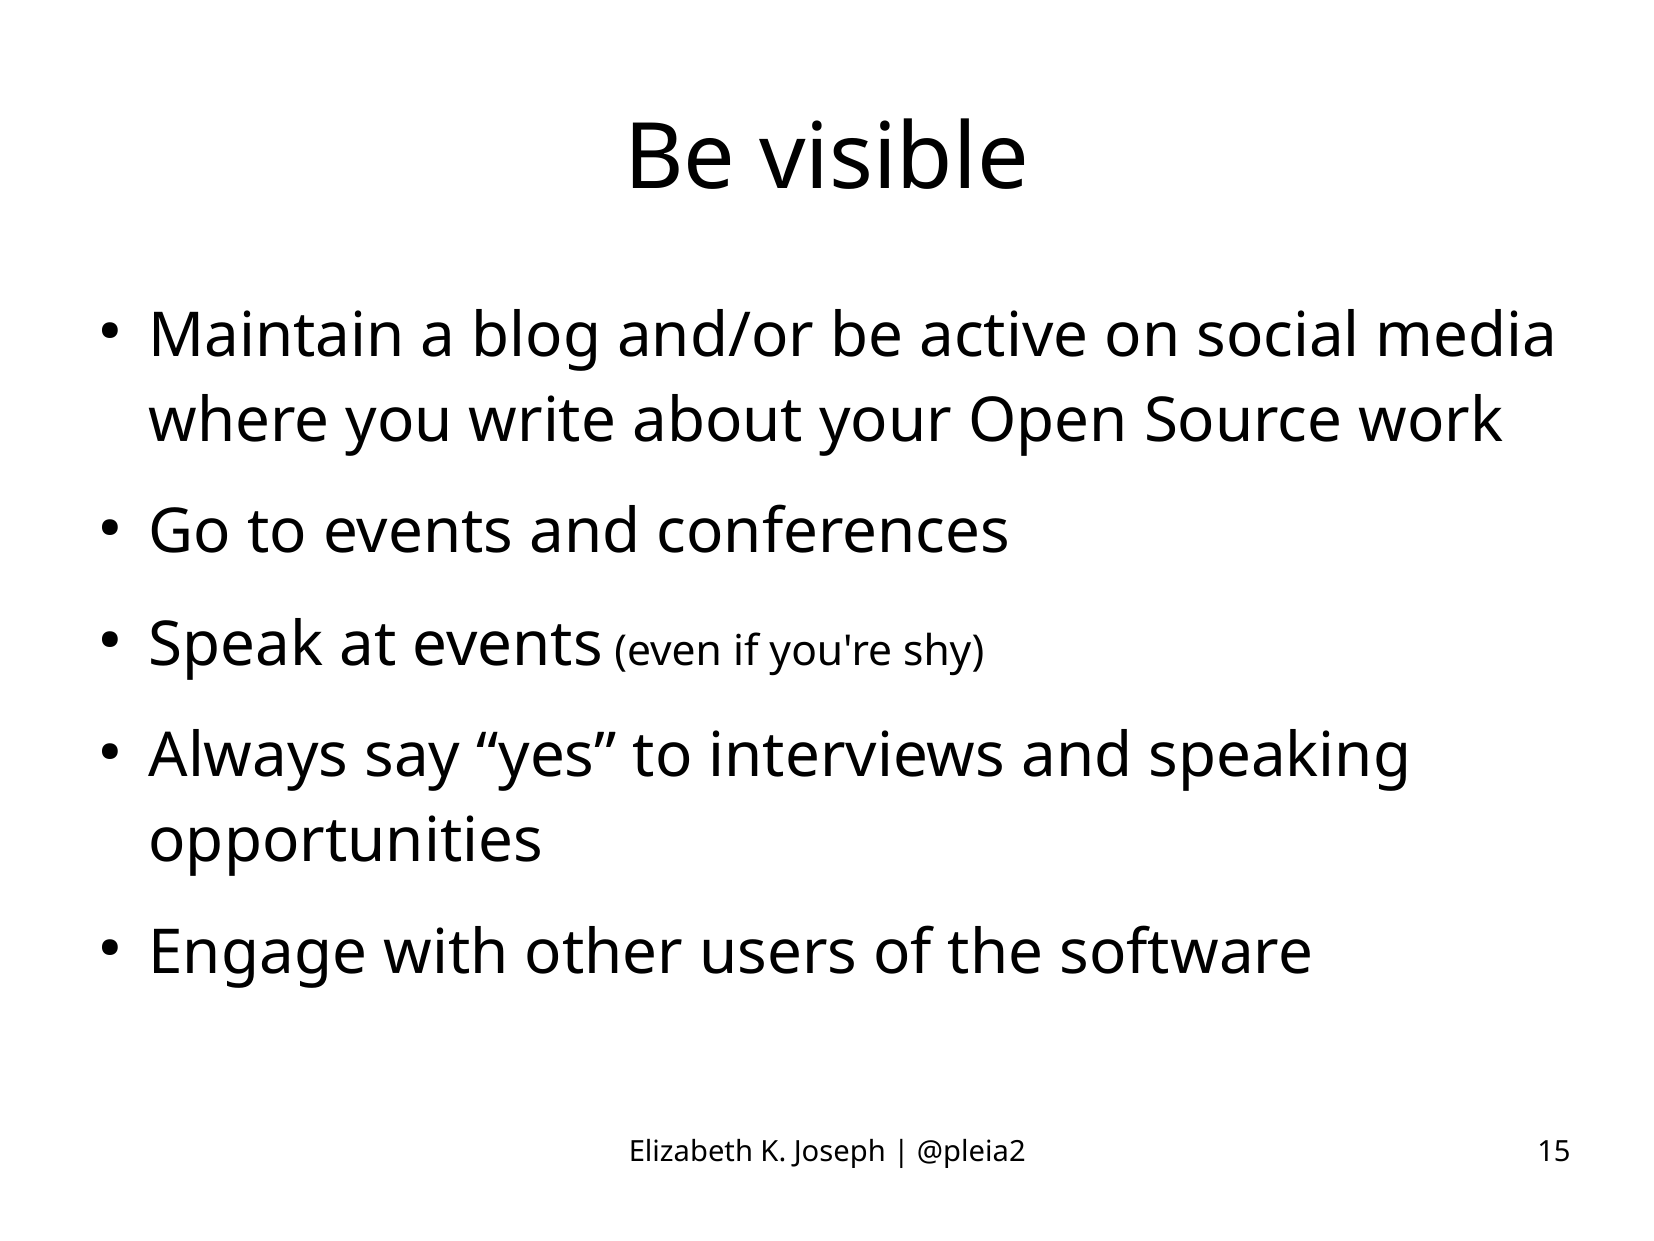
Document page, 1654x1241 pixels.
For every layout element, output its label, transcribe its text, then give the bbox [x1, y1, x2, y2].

title Be visible [82, 49, 1571, 257]
list Maintain a blog and/or be active on social media where you write about your Open Source work Go to events and conferences Speak at events (even if you're shy) Always say “yes” to interviews and speaking opportunities Engage with other users of the software [82, 290, 1571, 1010]
